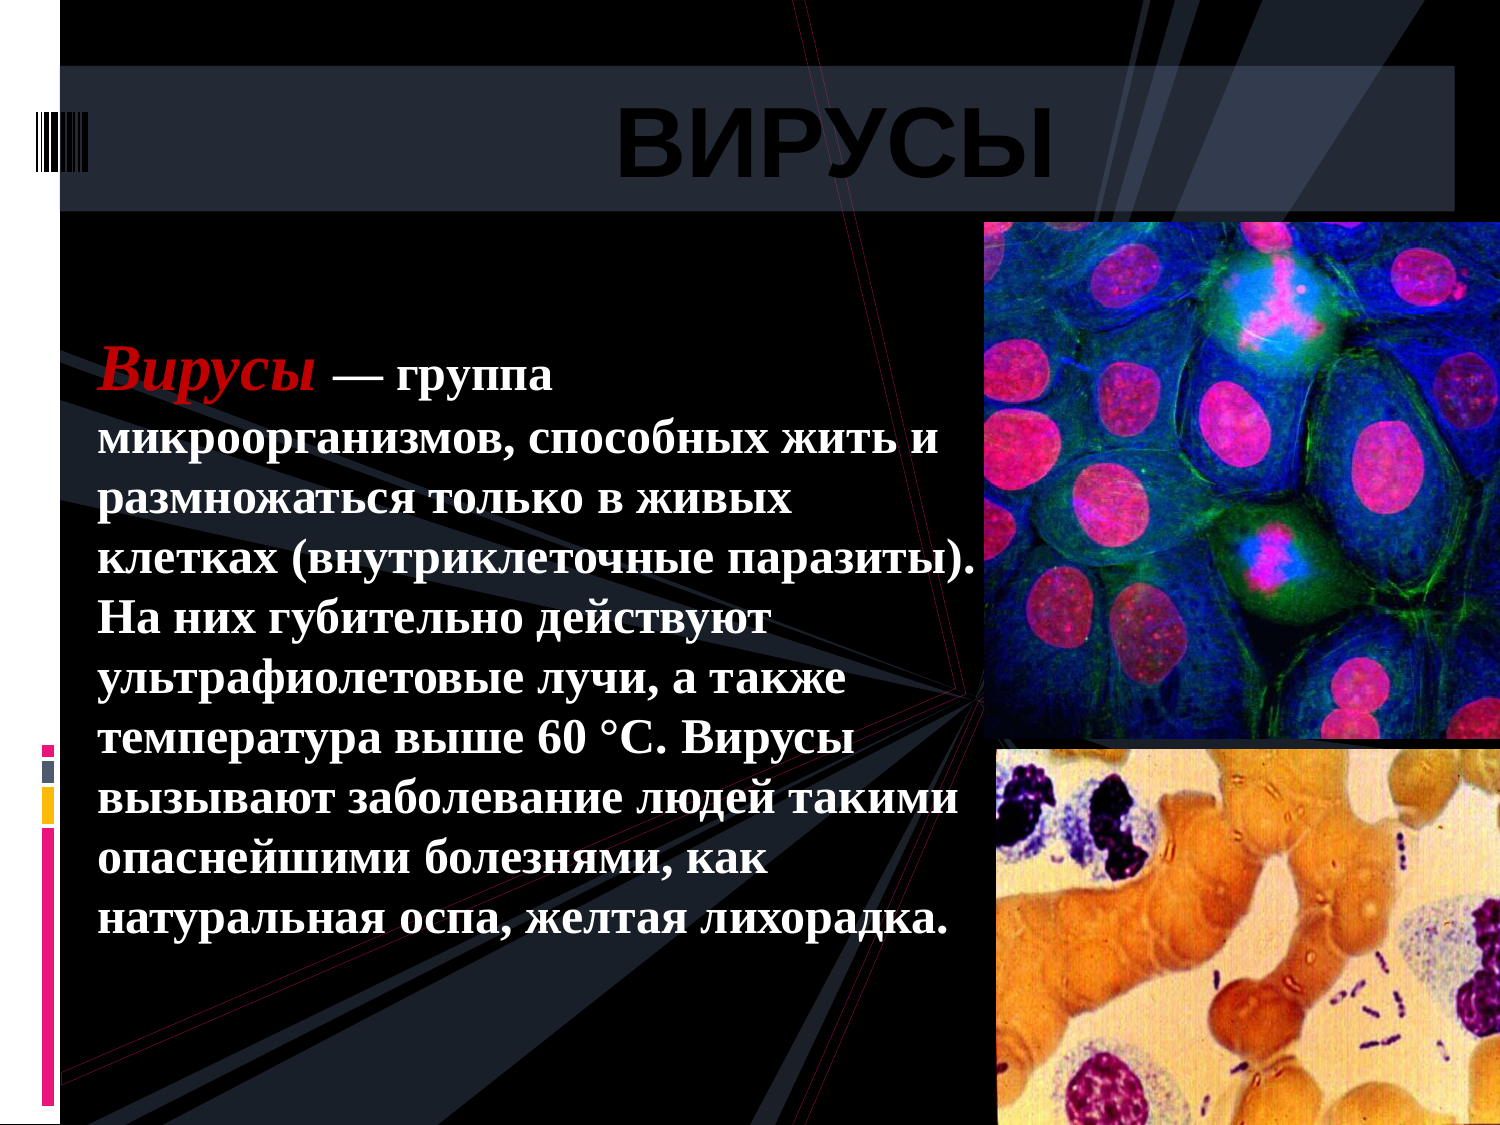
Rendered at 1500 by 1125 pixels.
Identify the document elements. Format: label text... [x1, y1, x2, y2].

picture [984, 222, 1500, 739]
picture [996, 750, 1500, 1125]
text_box Вирусы — группа микроорганизмов, способных жить и размножаться только в живых клетках (внутриклеточные паразиты). На них губительно действуют ультрафиолетовые лучи, а также температура выше 60 °С. Вирусы вызывают заболевание людей такими опаснейшими болезнями, как натуральная оспа, желтая лихорадка. [82, 316, 997, 1019]
text_box Вирусы [600, 70, 1072, 205]
